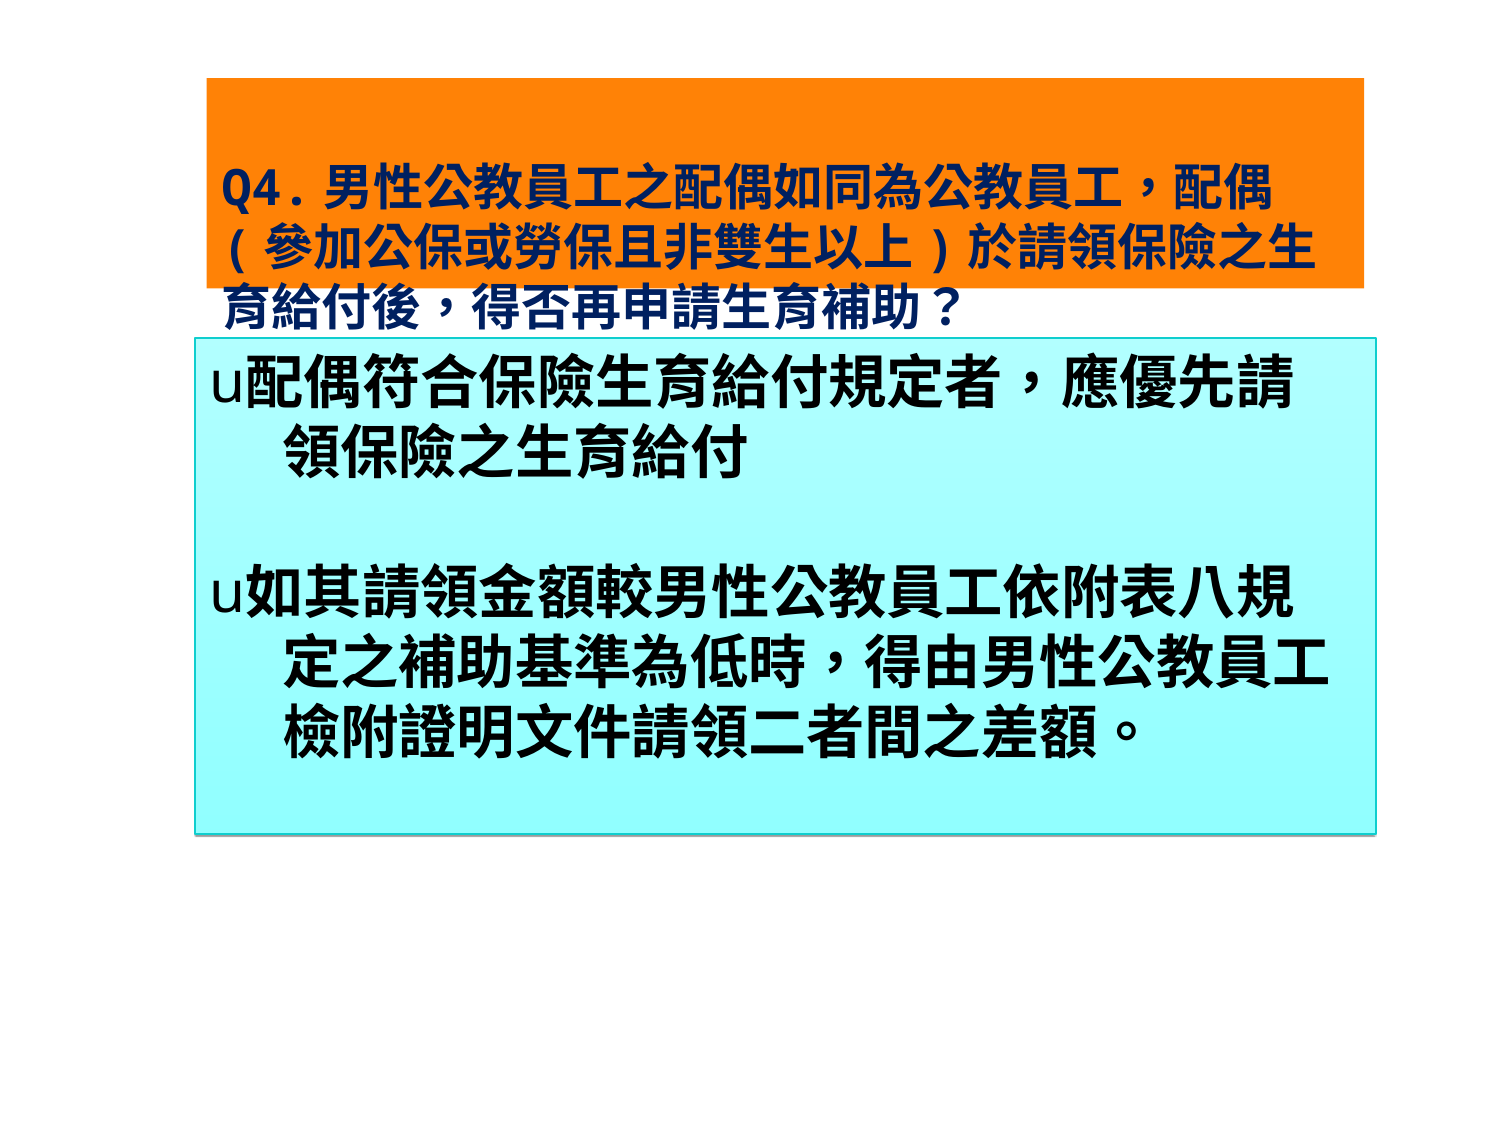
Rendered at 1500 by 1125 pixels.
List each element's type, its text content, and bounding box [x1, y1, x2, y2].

title Q4.男性公教員工之配偶如同為公教員工，配偶(參加公保或勞保且非雙生以上)於請領保險之生育給付後，得否再申請生育補助？ [206, 78, 1365, 289]
list 配偶符合保險生育給付規定者，應優先請 領保險之生育給付 如其請領金額較男性公教員工依附表八規 定之補助基準為低時，得由男性公教員工 檢附證明文件請領二者間之差額。 [194, 338, 1377, 835]
